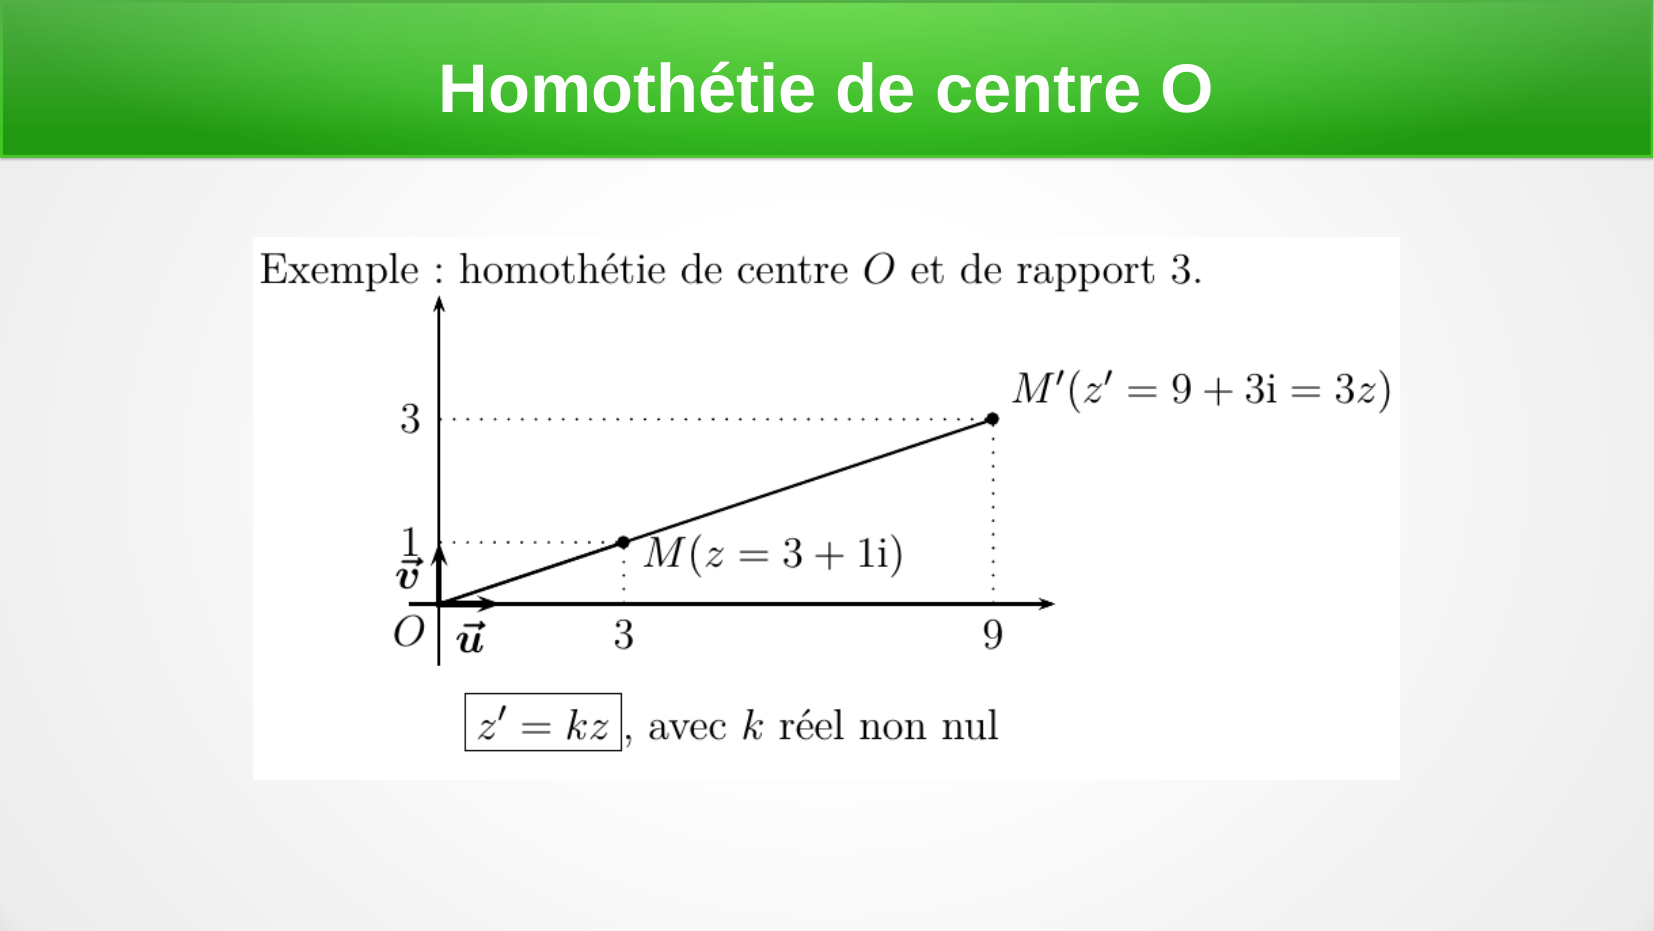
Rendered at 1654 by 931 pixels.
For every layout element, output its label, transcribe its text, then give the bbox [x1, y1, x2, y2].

picture [253, 237, 1400, 780]
title Homothétie de centre O [82, 35, 1571, 142]
